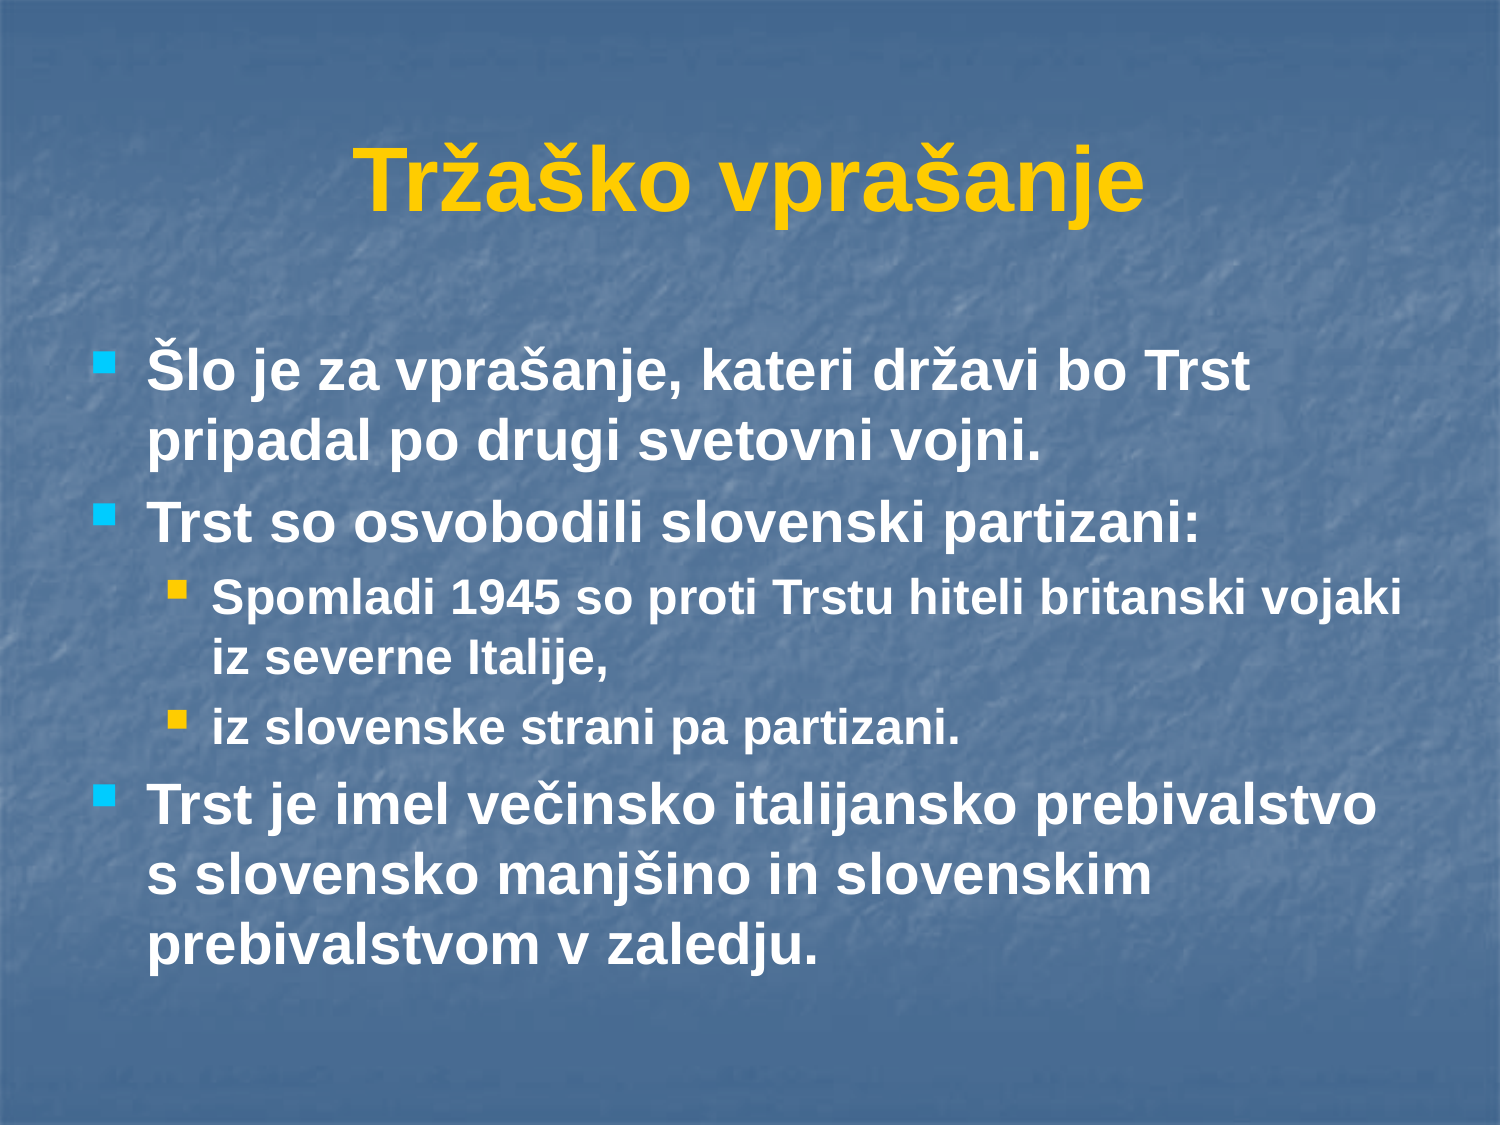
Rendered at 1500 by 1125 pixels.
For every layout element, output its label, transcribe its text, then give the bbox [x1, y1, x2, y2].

title Tržaško vprašanje [75, 62, 1425, 288]
picture [0, 0, 1500, 1125]
list Šlo je za vprašanje, kateri državi bo Trst pripadal po drugi svetovni vojni. Trst so osvobodili slovenski partizani: Spomladi 1945 so proti Trstu hiteli britanski vojaki iz severne Italije, iz slovenske strani pa partizani. Trst je imel večinsko italijansko prebivalstvo s slovensko manjšino in slovenskim prebivalstvom v zaledju. [75, 324, 1425, 1000]
